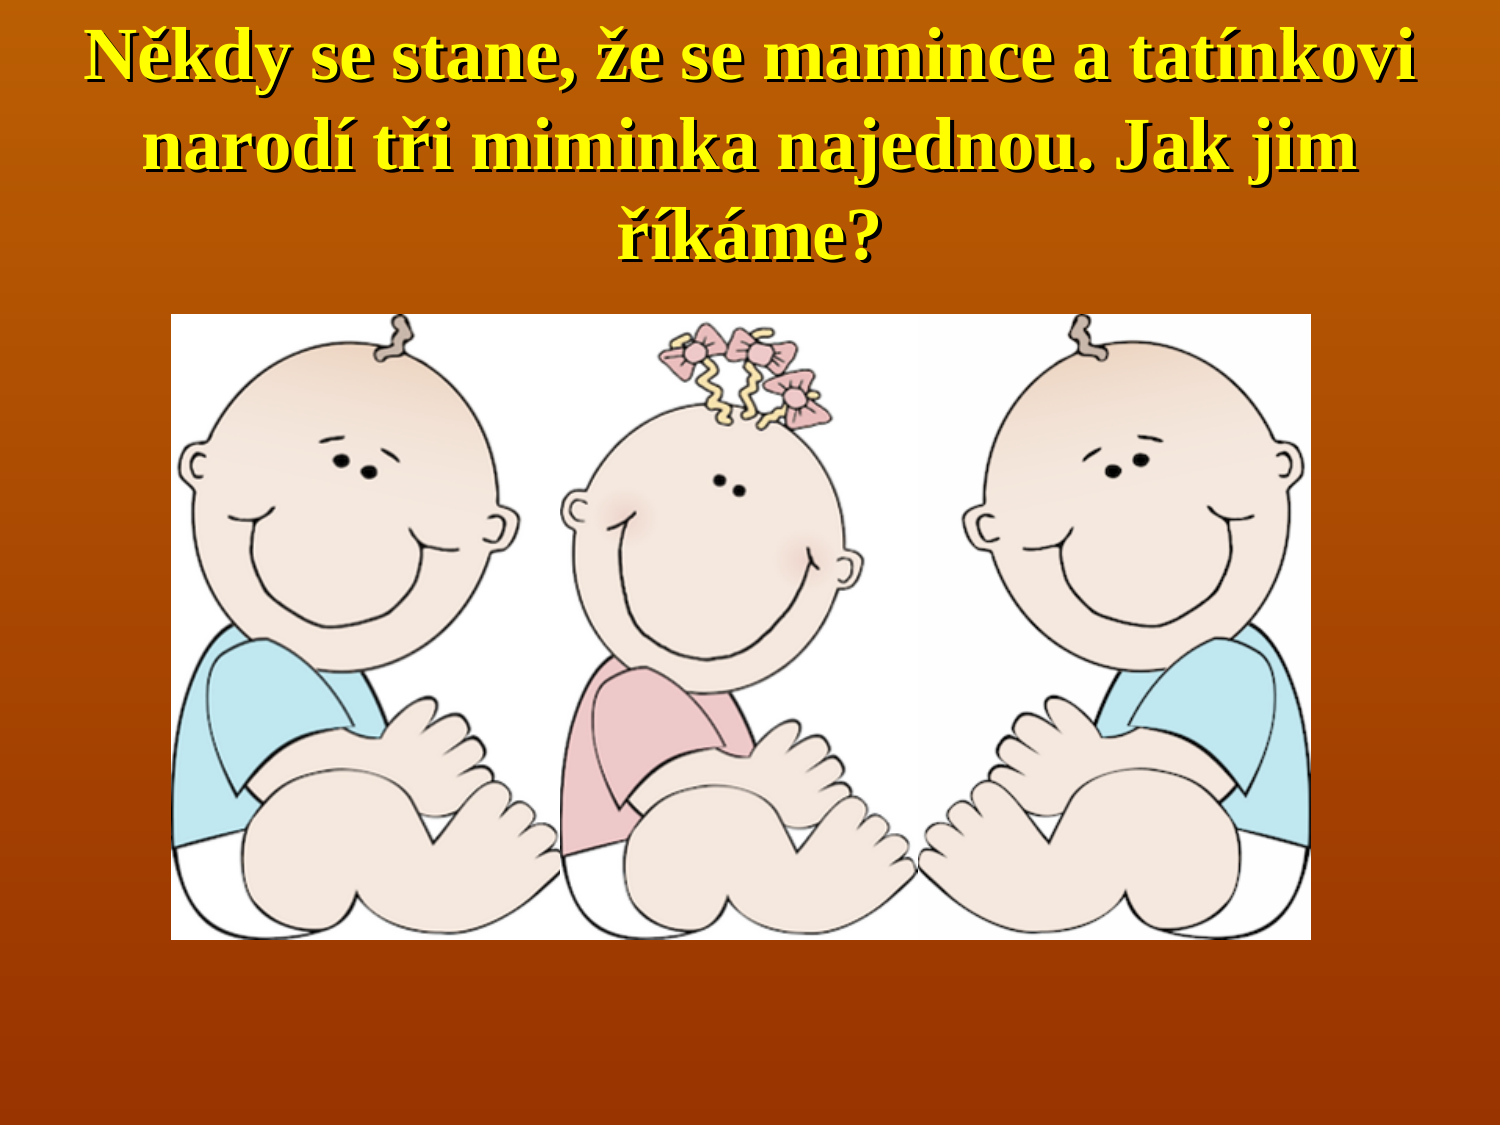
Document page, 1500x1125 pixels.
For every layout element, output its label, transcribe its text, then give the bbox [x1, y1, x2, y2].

title Někdy se stane, že se mamince a tatínkovi narodí tři miminka najednou. Jak jim říkáme? [0, 0, 1500, 283]
picture [171, 314, 1311, 940]
